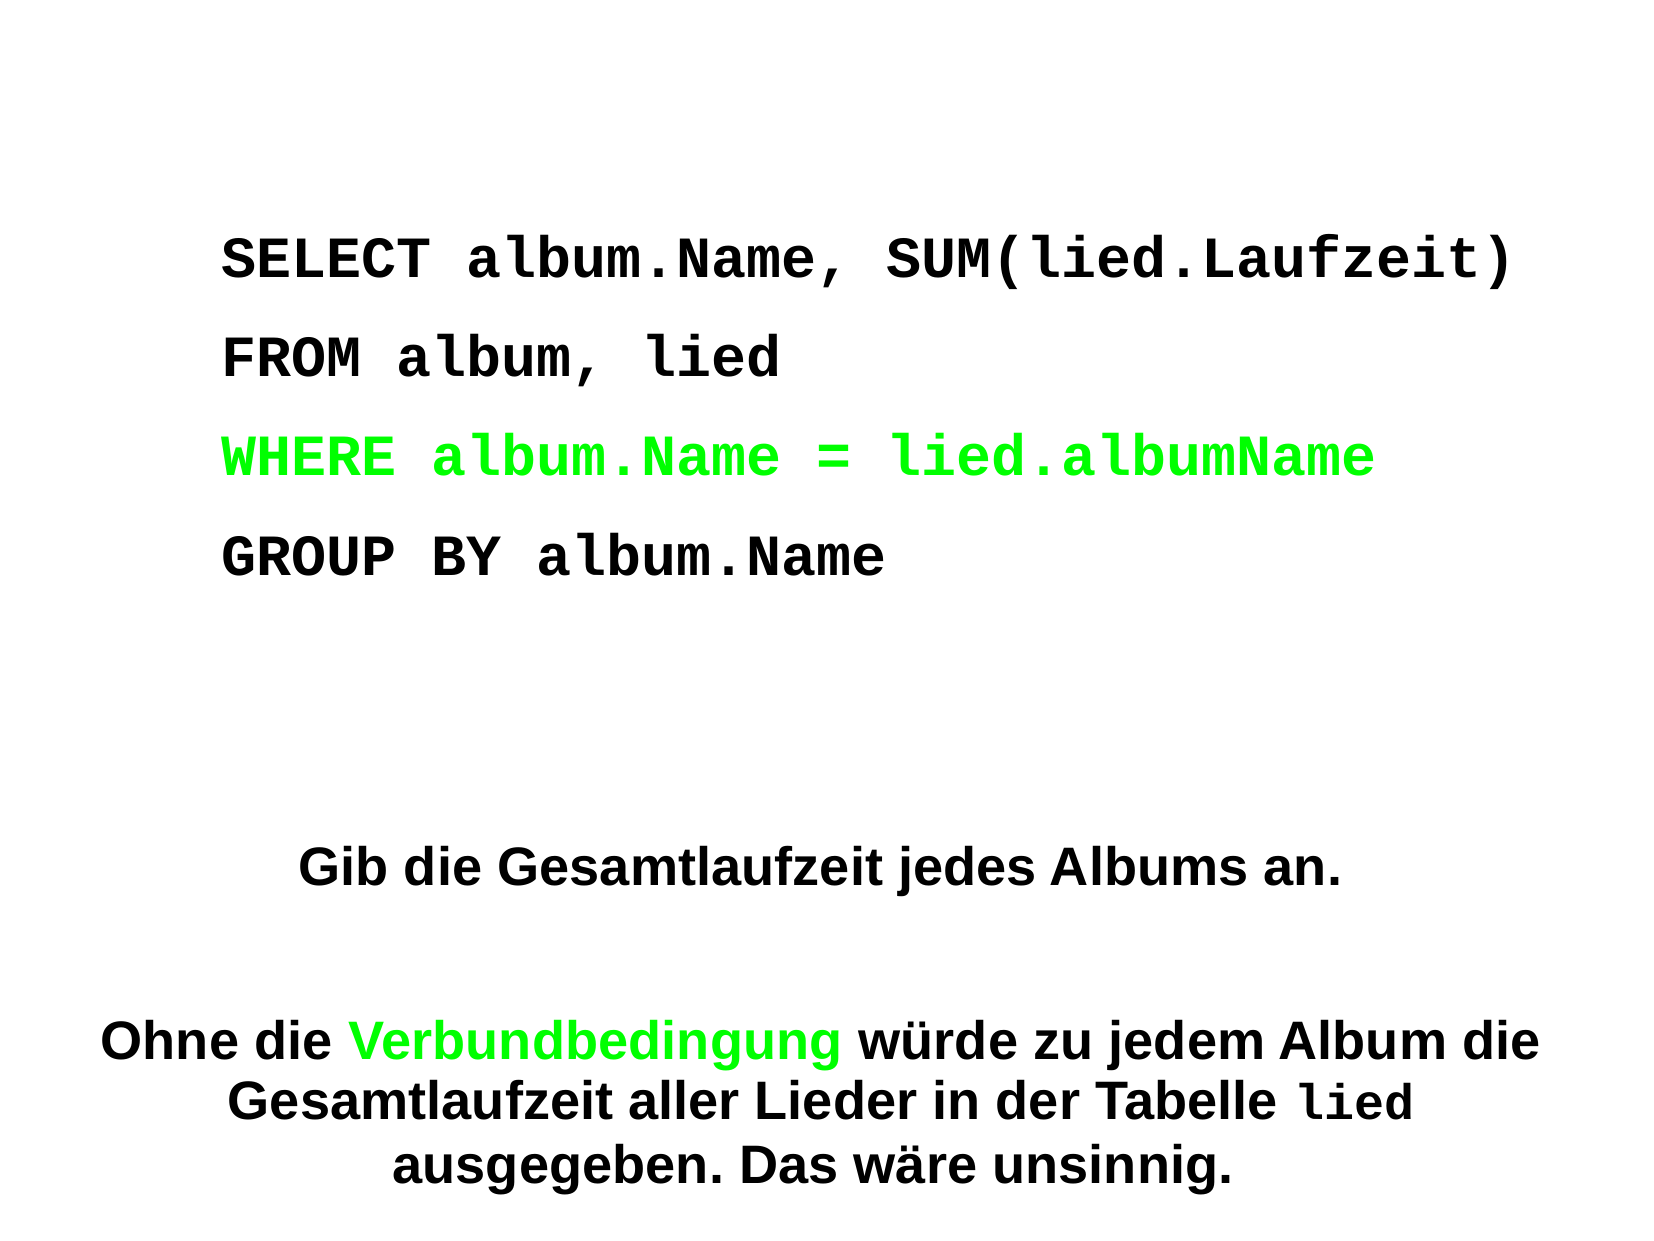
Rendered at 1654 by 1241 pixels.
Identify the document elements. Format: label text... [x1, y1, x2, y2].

text_box SELECT album.Name, SUM(lied.Laufzeit) FROM album, lied WHERE album.Name = lied.albumName GROUP BY album.Name [206, 188, 1565, 570]
title Gib die Gesamtlaufzeit jedes Albums an. [76, 787, 1566, 945]
title Ohne die Verbundbedingung würde zu jedem Album die Gesamtlaufzeit aller Lieder in der Tabelle lied ausgegeben. Das wäre unsinnig. [76, 1007, 1566, 1198]
